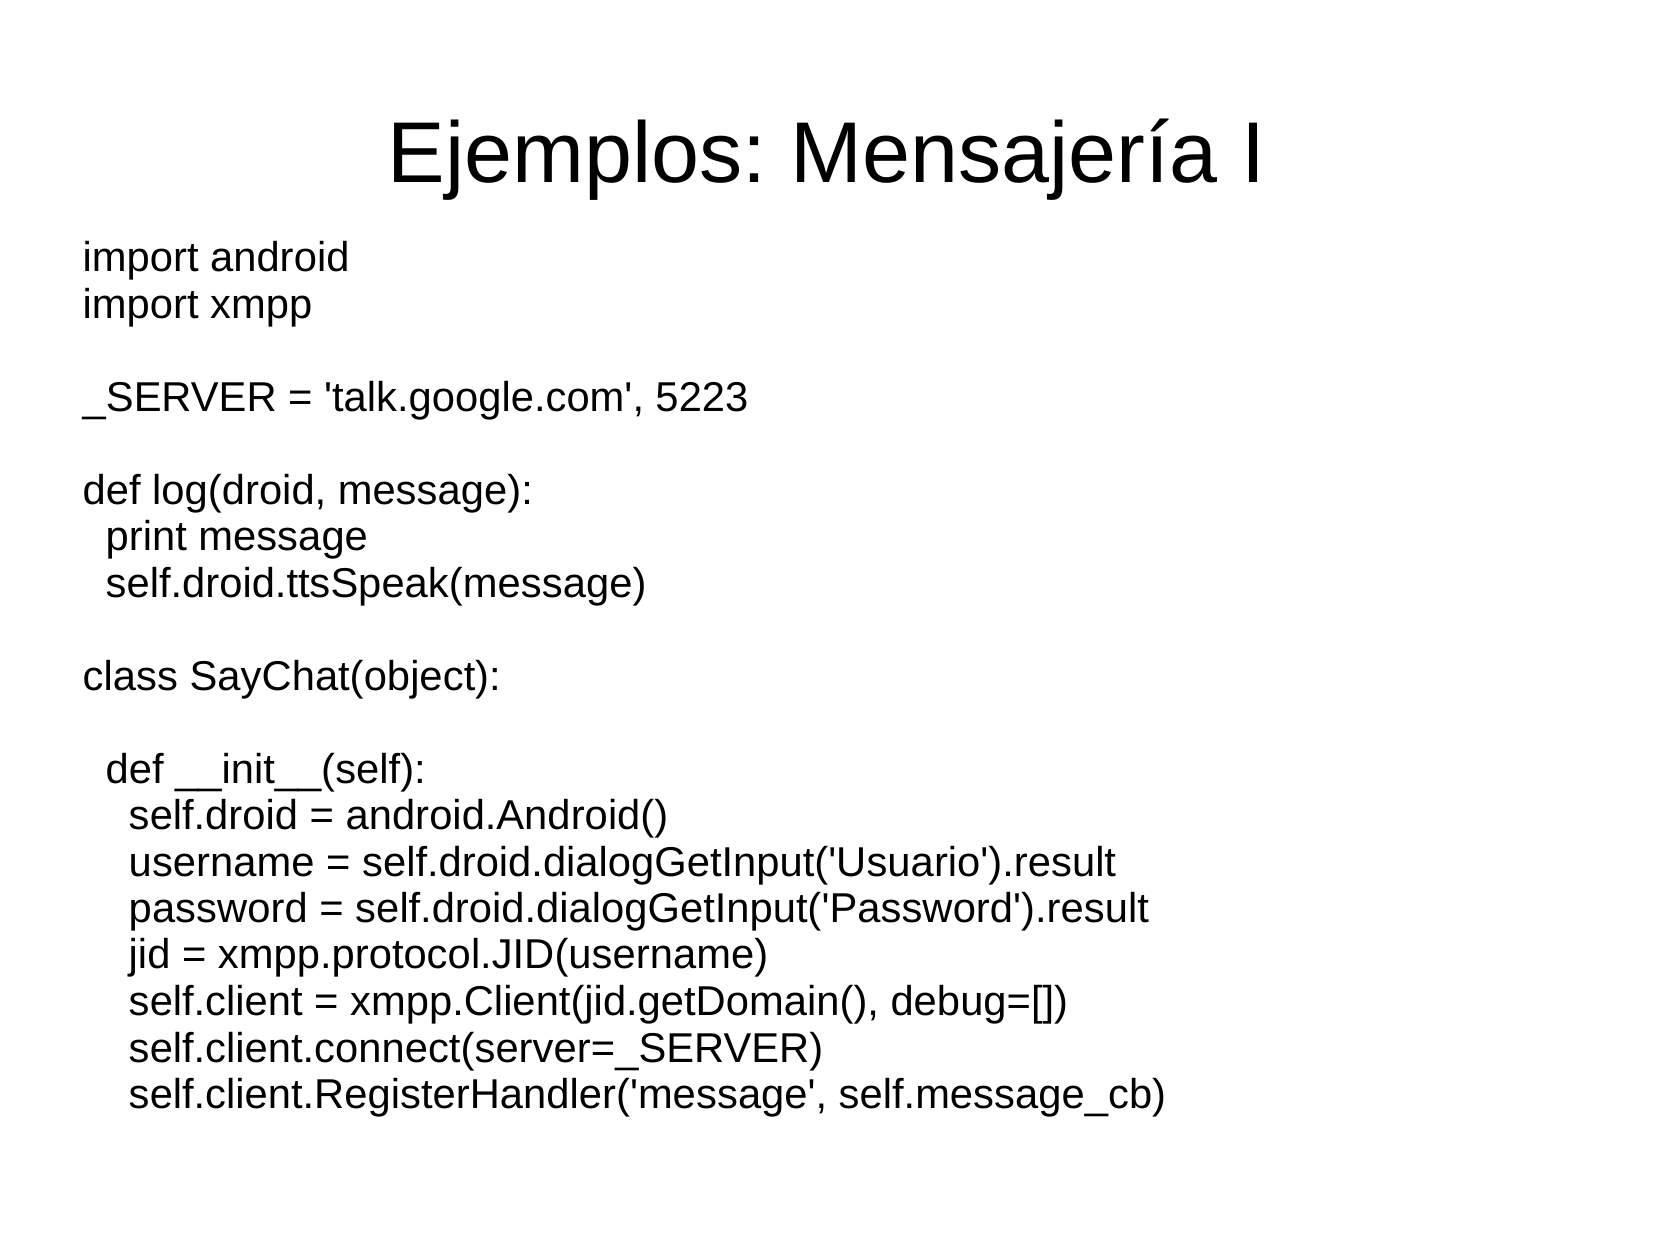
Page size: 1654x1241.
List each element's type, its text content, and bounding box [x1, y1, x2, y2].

title Ejemplos: Mensajería I [82, 49, 1571, 234]
subtitle import android import xmpp _SERVER = 'talk.google.com', 5223 def log(droid, message): print message self.droid.ttsSpeak(message) class SayChat(object): def __init__(self): self.droid = android.Android() username = self.droid.dialogGetInput('Usuario').result password = self.droid.dialogGetInput('Password').result jid = xmpp.protocol.JID(username) self.client = xmpp.Client(jid.getDomain(), debug=[]) self.client.connect(server=_SERVER) self.client.RegisterHandler('message', self.message_cb) [82, 234, 1571, 1164]
